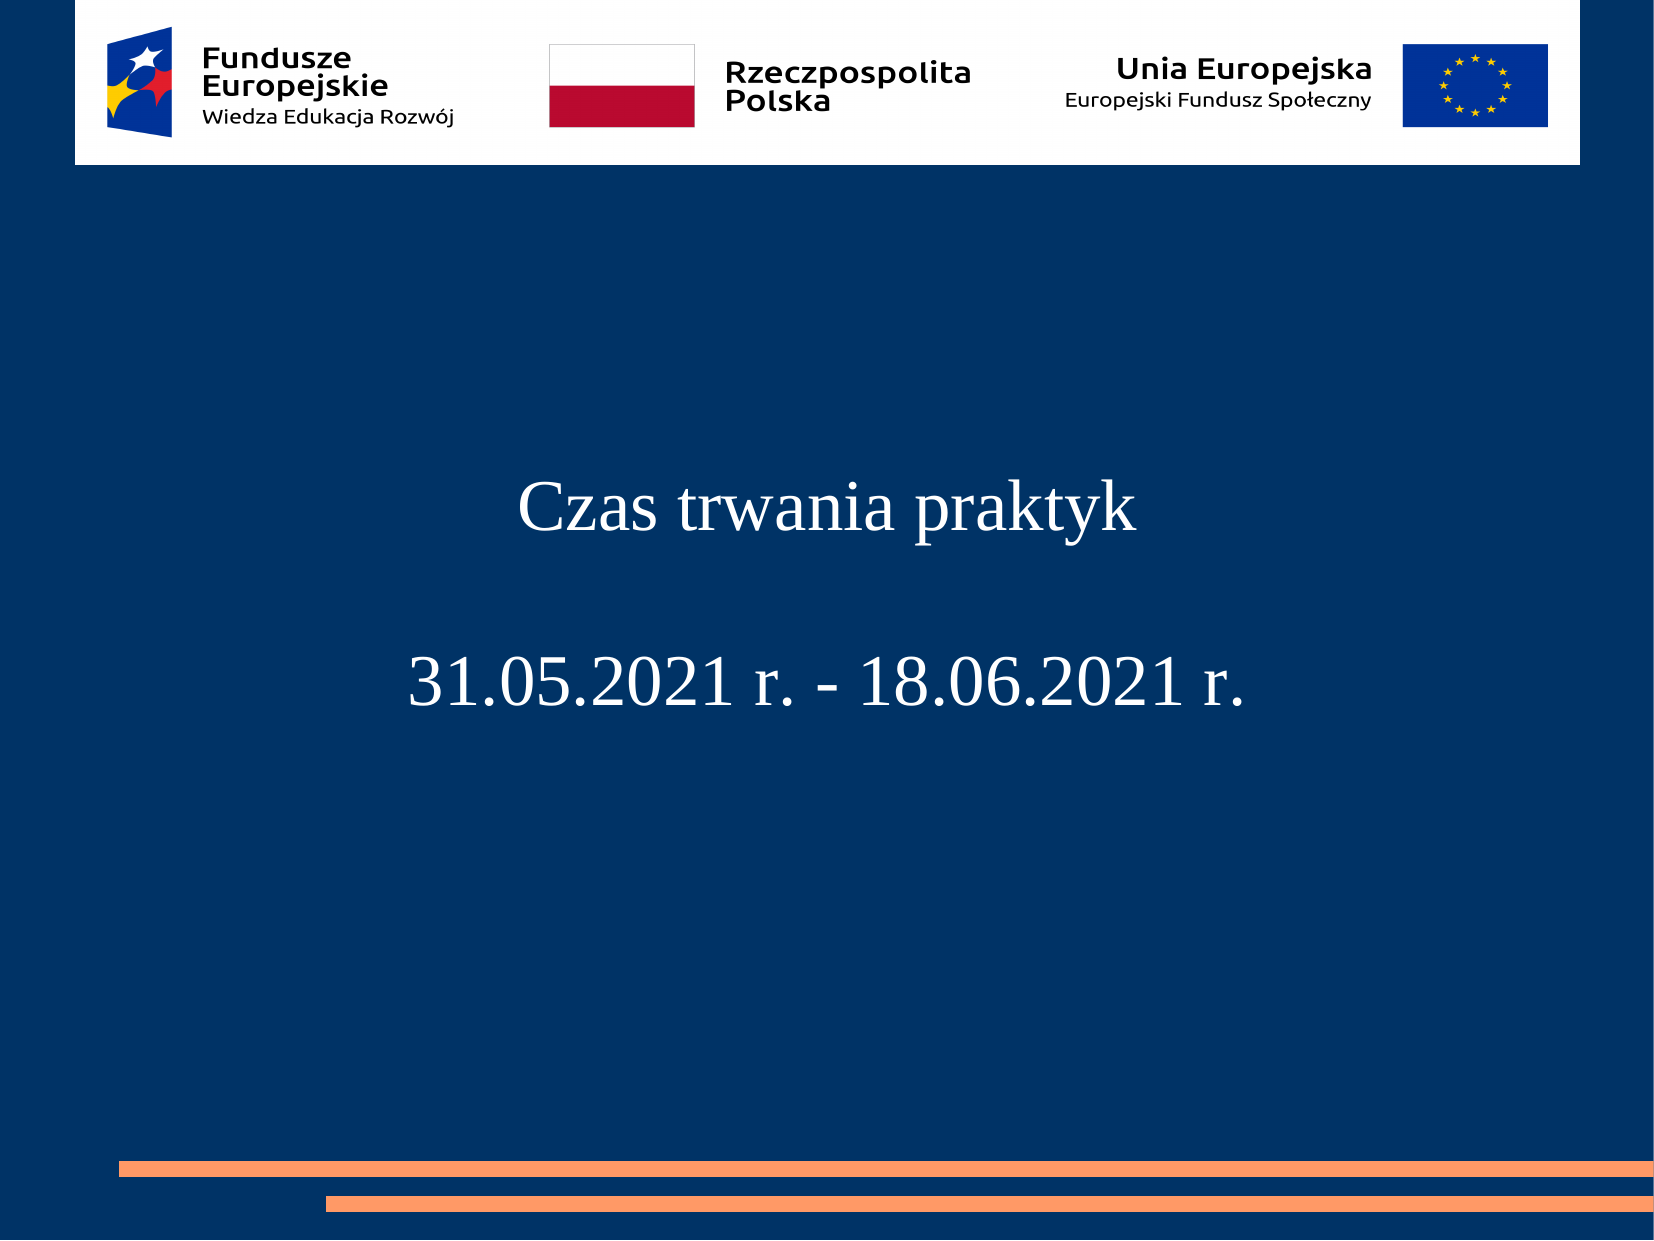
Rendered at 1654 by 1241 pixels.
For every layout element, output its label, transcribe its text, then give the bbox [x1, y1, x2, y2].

picture [75, 0, 1580, 165]
subtitle Czas trwania praktyk 31.05.2021 r. - 18.06.2021 r. [121, 165, 1534, 1132]
